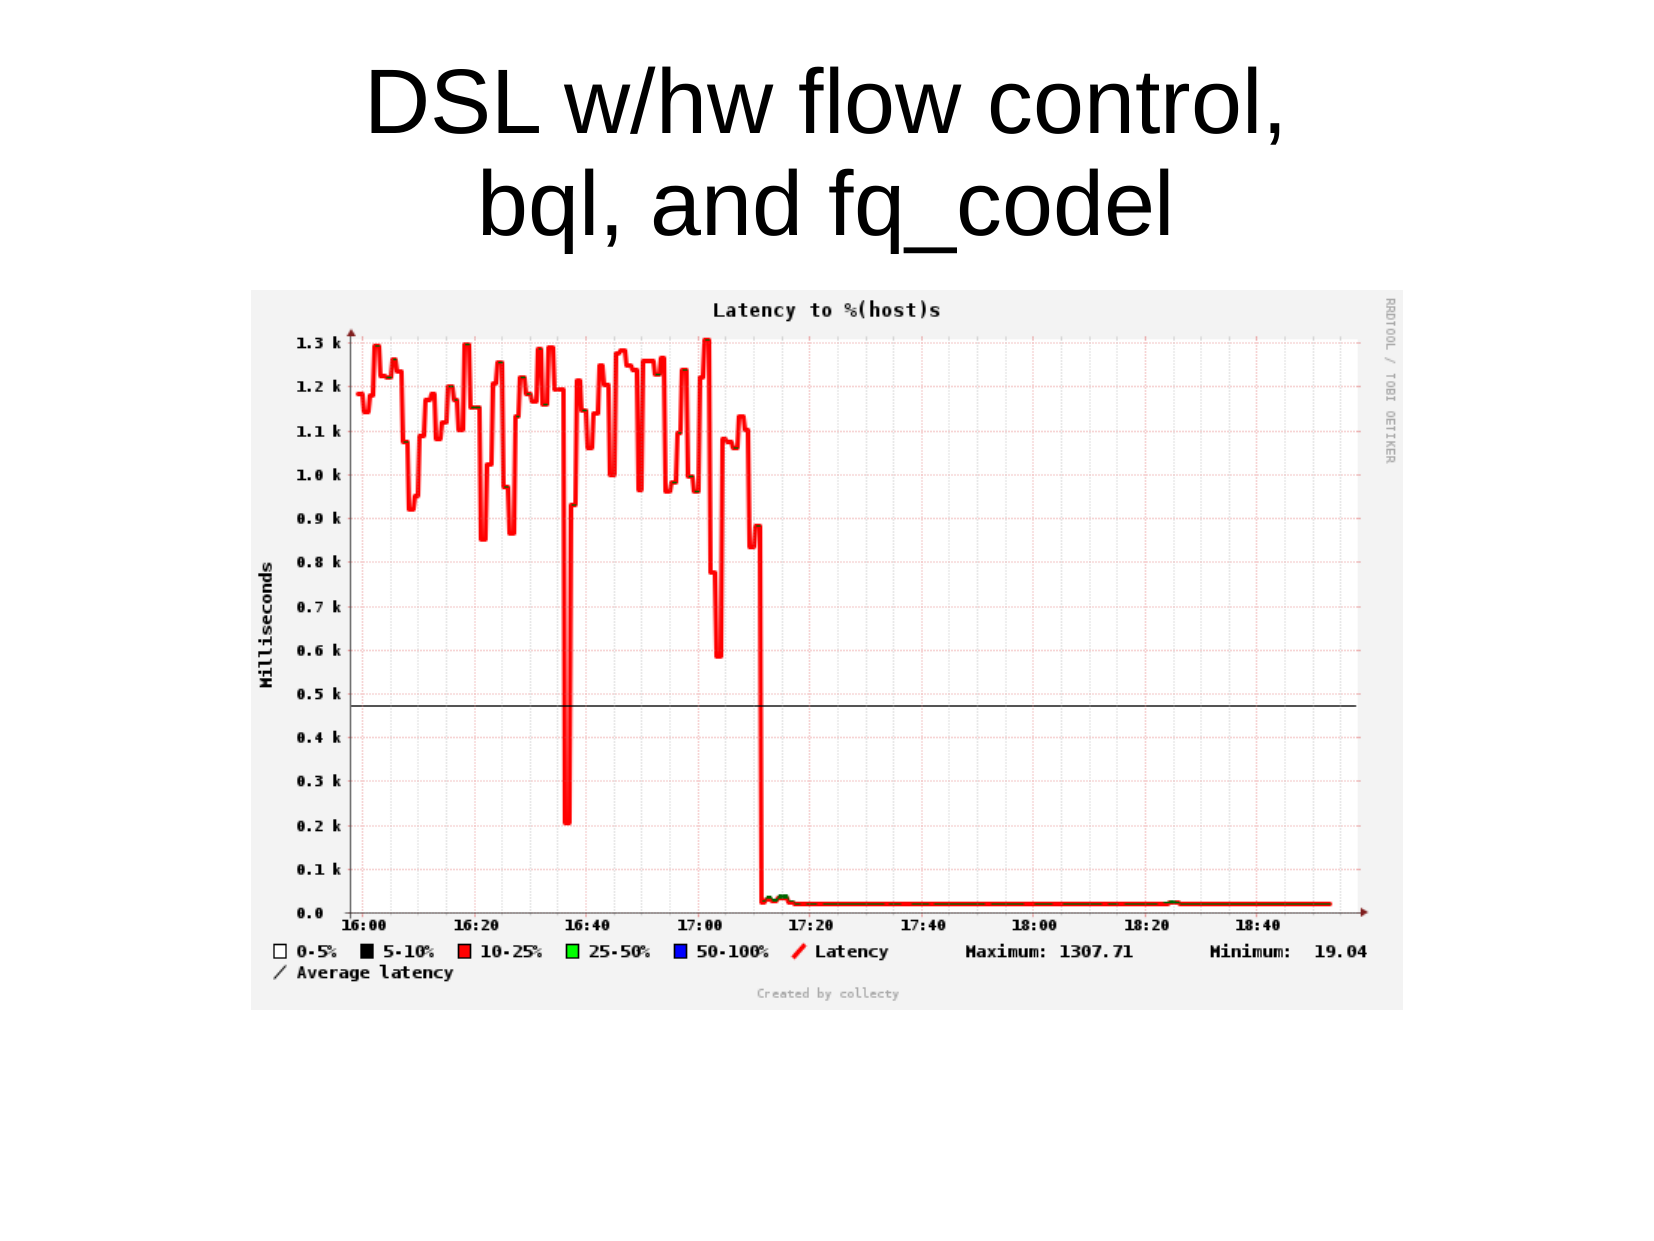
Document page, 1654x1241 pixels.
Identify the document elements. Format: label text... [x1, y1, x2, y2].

picture [251, 290, 1403, 1010]
title DSL w/hw flow control, bql, and fq_codel [82, 49, 1571, 257]
